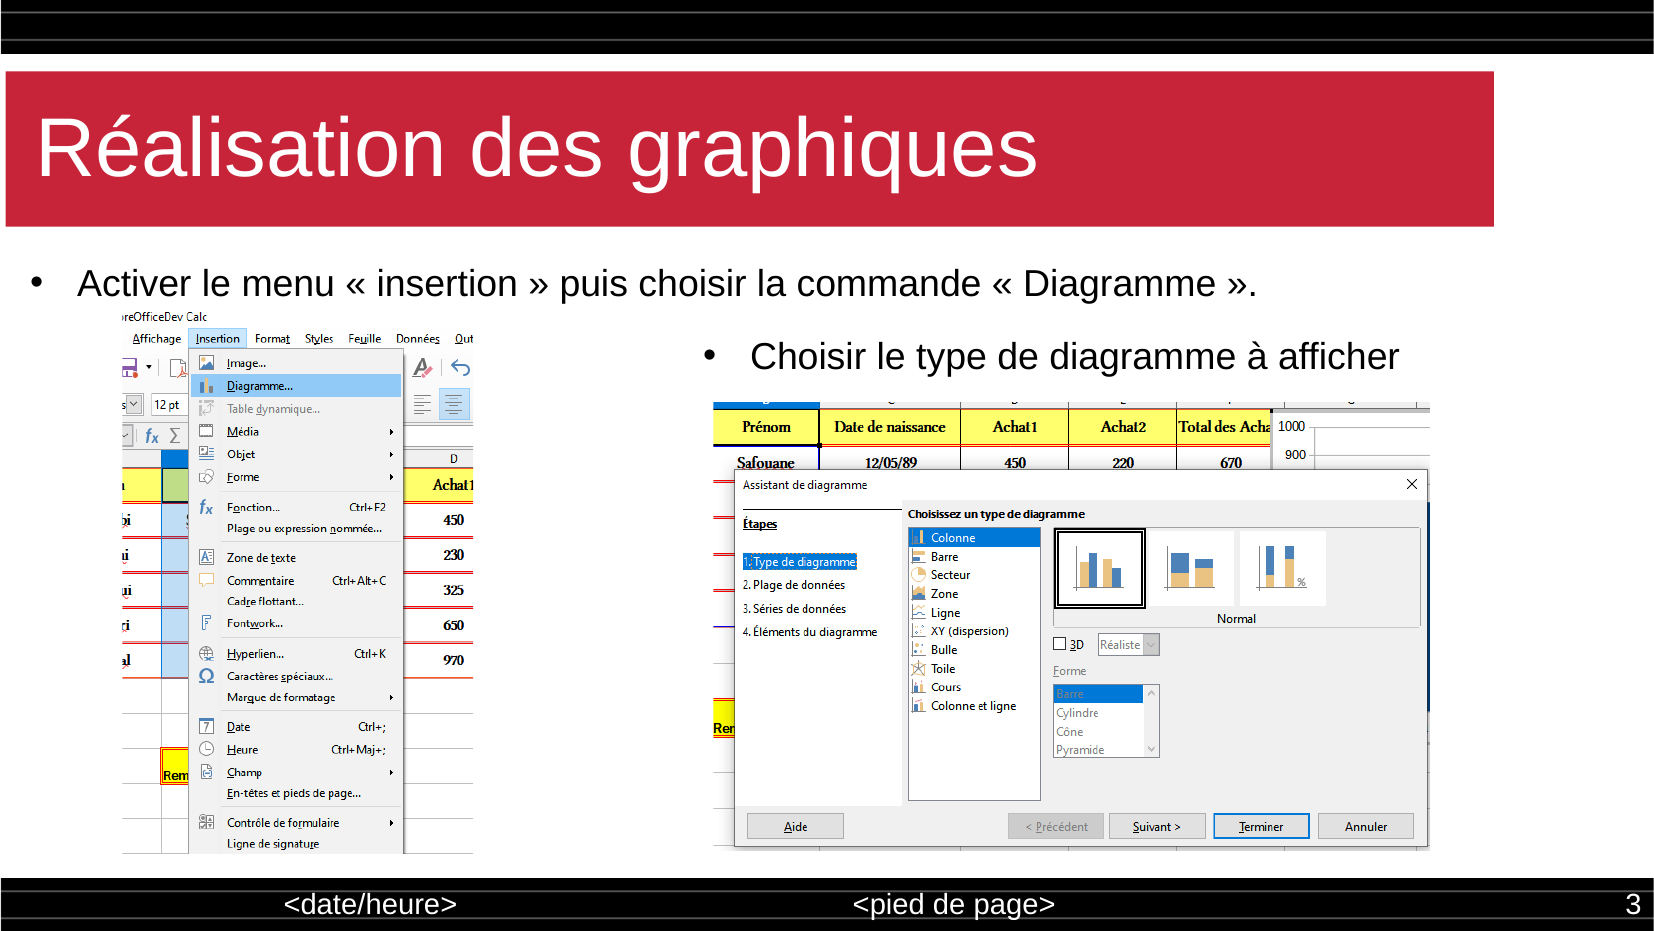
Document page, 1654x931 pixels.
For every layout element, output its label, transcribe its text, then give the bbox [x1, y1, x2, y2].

picture [0, 878, 1654, 931]
text_box Choisir le type de diagramme à afficher [688, 324, 1508, 385]
picture [122, 305, 474, 854]
text_box Réalisation des graphiques [5, 71, 1494, 227]
picture [713, 402, 1430, 851]
text_box Activer le menu « insertion » puis choisir la commande « Diagramme ». [15, 228, 1479, 312]
picture [0, 0, 1654, 54]
